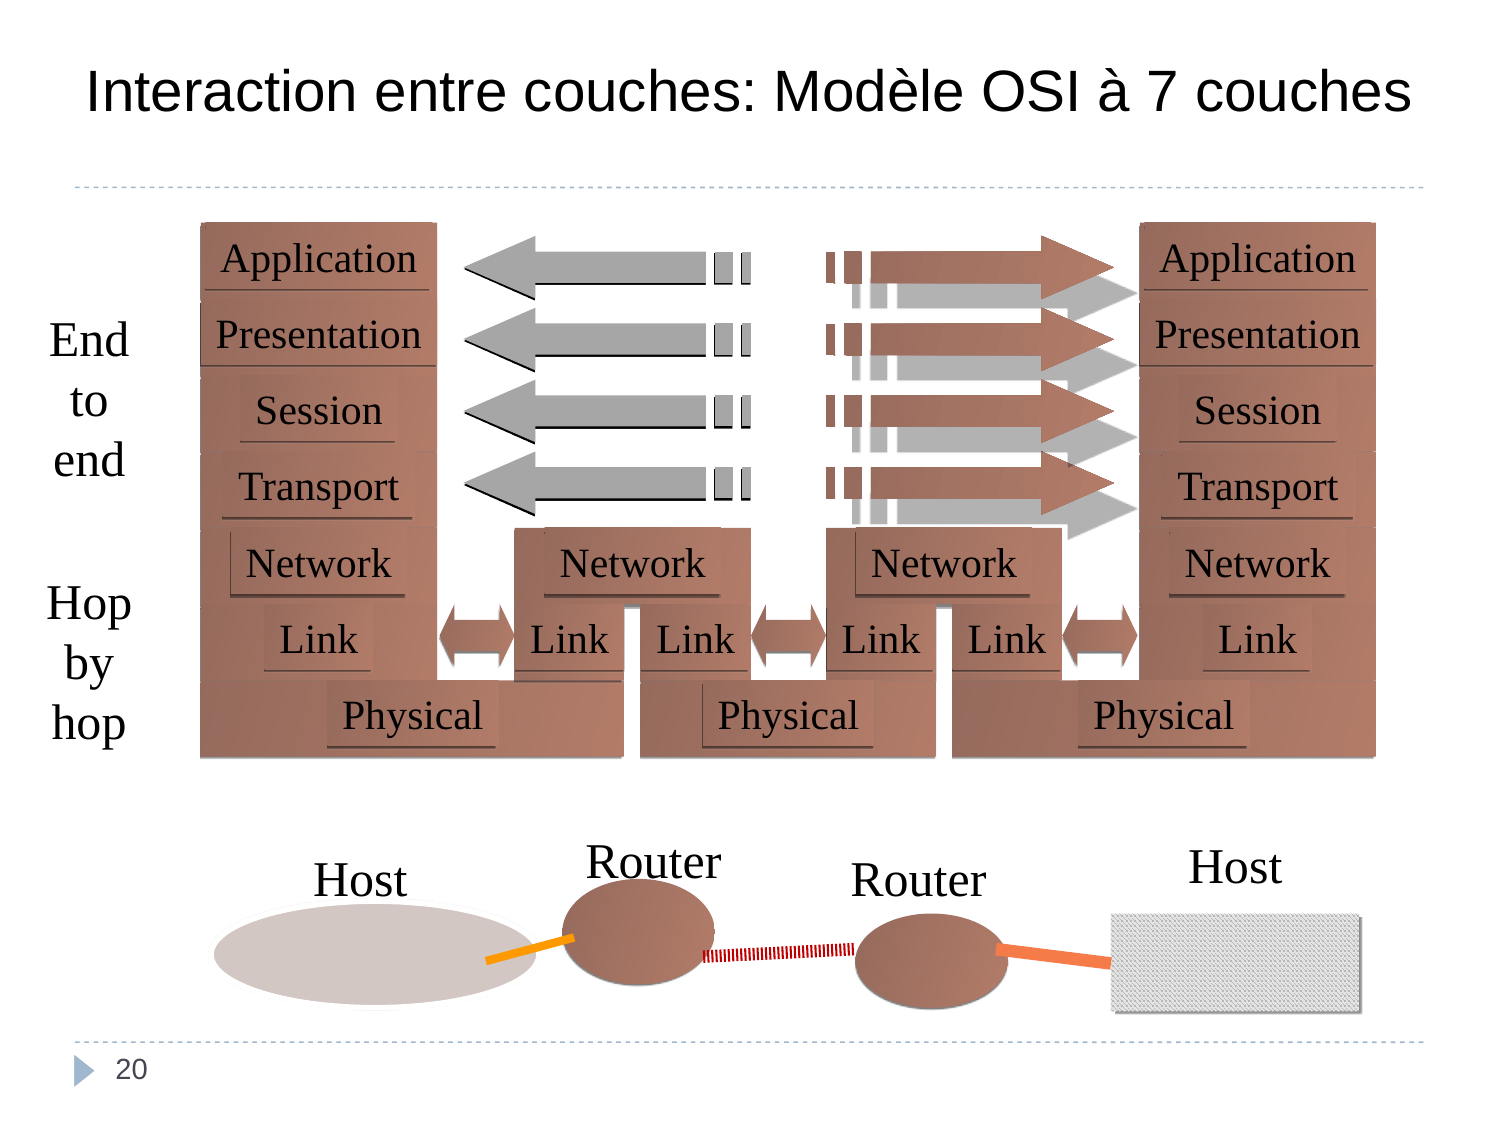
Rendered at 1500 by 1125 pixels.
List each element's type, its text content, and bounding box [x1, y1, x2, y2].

text_box [715, 395, 733, 426]
text_box Link [264, 604, 374, 670]
text_box [715, 323, 733, 355]
text_box [742, 252, 751, 283]
text_box End to end [20, 298, 159, 495]
text_box [1110, 913, 1359, 1012]
text_box Host [1173, 826, 1298, 902]
text_box [870, 379, 1114, 443]
text_box Transport [222, 451, 416, 517]
text_box [844, 395, 862, 427]
text_box Physical [327, 680, 499, 746]
text_box [463, 307, 706, 371]
text_box Session [1179, 375, 1337, 441]
text_box Presentation [200, 298, 438, 365]
text_box [742, 323, 751, 355]
text_box [844, 467, 862, 499]
text_box [844, 252, 862, 283]
text_box Physical [1078, 680, 1250, 746]
text_box [200, 222, 438, 298]
text_box [826, 252, 835, 283]
text_box [870, 235, 1114, 299]
text_box Transport [1161, 451, 1355, 517]
text_box [200, 365, 1377, 757]
text_box Network [856, 527, 1033, 594]
text_box Host [298, 838, 423, 915]
text_box Link [1203, 604, 1312, 670]
text_box 20 [100, 1042, 426, 1103]
text_box Session [240, 375, 398, 441]
text_box Network [1169, 527, 1346, 594]
text_box Interaction entre couches: Modèle OSI à 7 couches [0, 45, 1500, 129]
text_box Router [835, 838, 1002, 915]
text_box [826, 324, 835, 355]
text_box Physical [702, 680, 874, 746]
text_box Network [230, 527, 408, 594]
text_box Router [570, 820, 737, 896]
text_box [463, 379, 706, 443]
text_box Link [515, 604, 624, 670]
text_box [463, 235, 706, 299]
text_box [870, 451, 1114, 515]
text_box [742, 395, 751, 426]
text_box Application [1144, 222, 1372, 289]
text_box Link [641, 604, 751, 670]
text_box [1139, 222, 1377, 298]
text_box [870, 307, 1114, 371]
text_box Link [826, 604, 936, 670]
text_box [463, 451, 706, 515]
text_box [826, 395, 835, 427]
text_box [562, 896, 715, 985]
text_box [742, 467, 751, 498]
text_box [715, 252, 733, 283]
text_box [715, 467, 733, 498]
text_box [826, 467, 835, 499]
text_box Network [544, 527, 721, 594]
text_box [751, 604, 826, 667]
text_box Link [952, 604, 1062, 670]
text_box [210, 903, 540, 1008]
text_box [855, 915, 1008, 1008]
text_box Application [205, 222, 433, 289]
text_box [844, 324, 862, 355]
text_box Hop by hop [20, 561, 159, 758]
text_box Presentation [1139, 298, 1377, 365]
